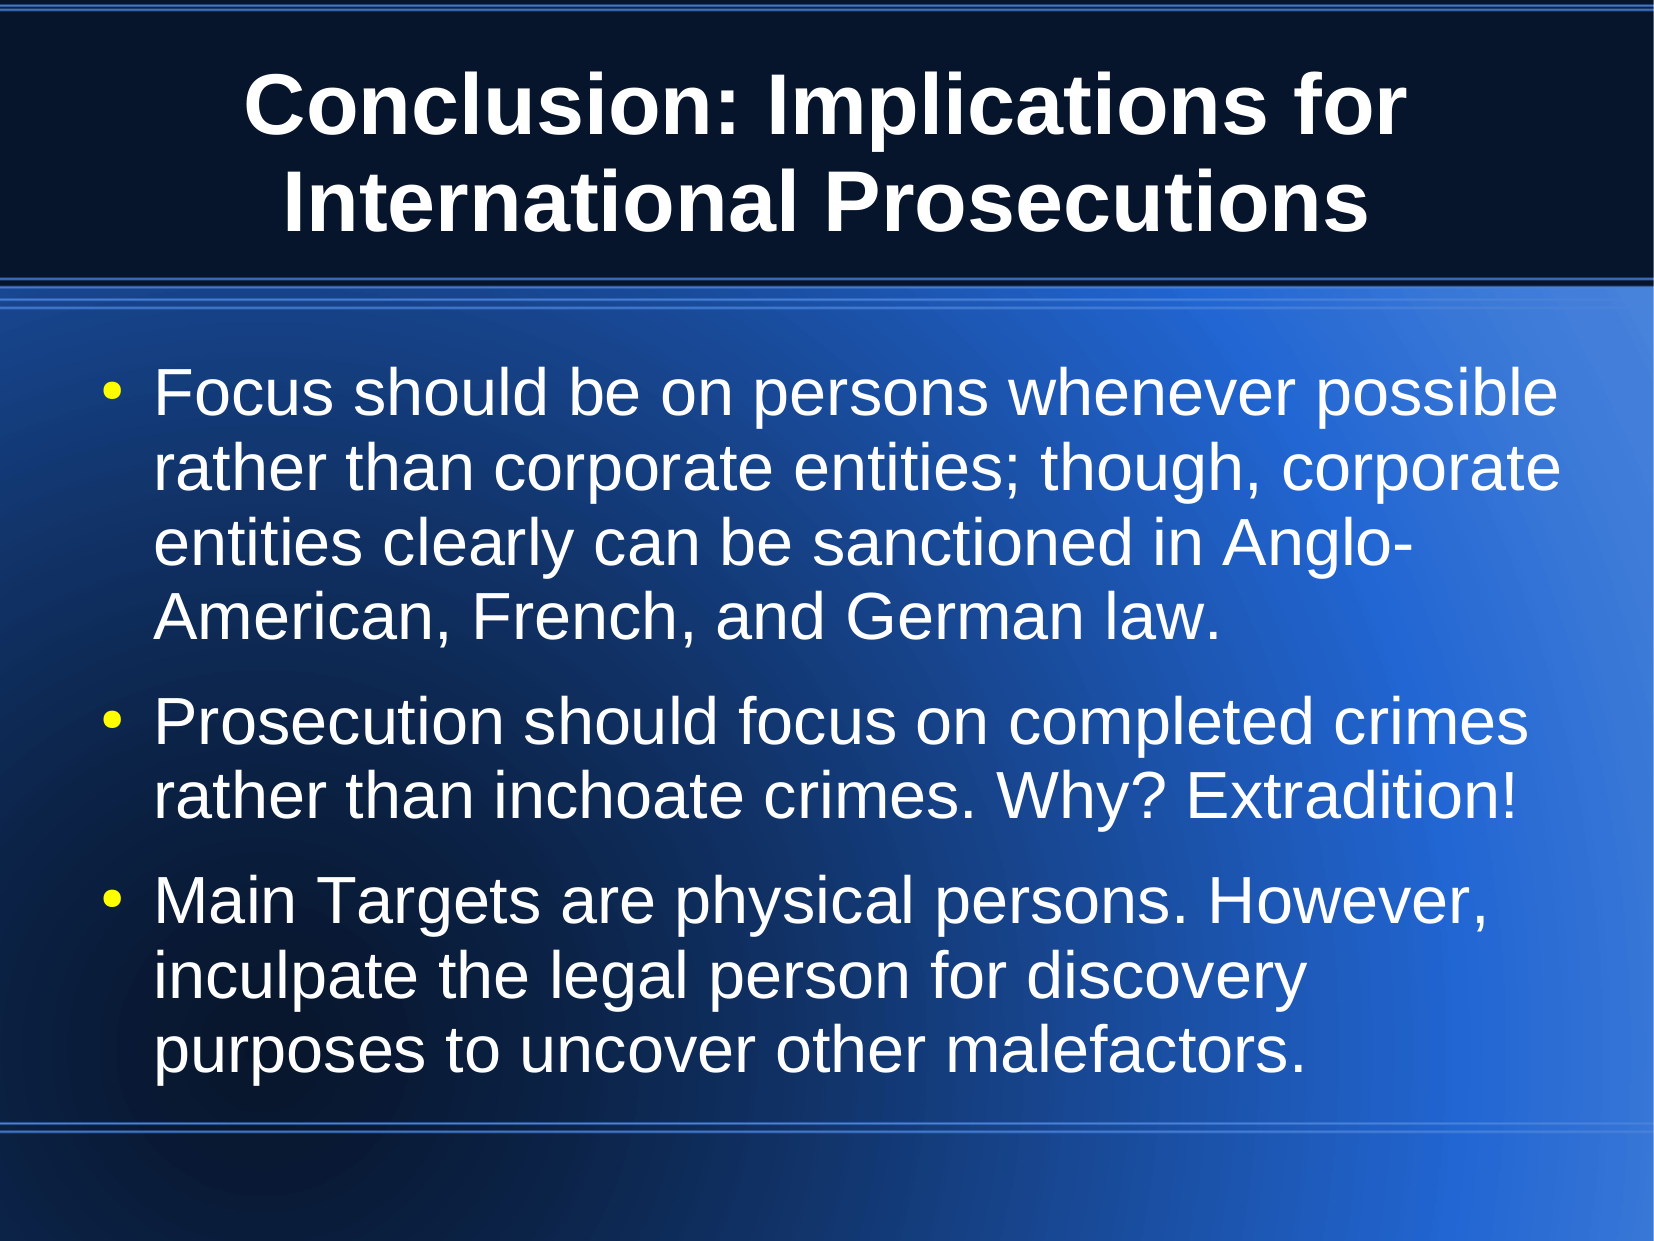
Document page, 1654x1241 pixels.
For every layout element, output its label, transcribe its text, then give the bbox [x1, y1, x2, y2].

picture [0, 0, 1654, 1241]
list Focus should be on persons whenever possible rather than corporate entities; though, corporate entities clearly can be sanctioned in Anglo-American, French, and German law. Prosecution should focus on completed crimes rather than inchoate crimes. Why? Extradition! Main Targets are physical persons. However, inculpate the legal person for discovery purposes to uncover other malefactors. [82, 355, 1571, 1088]
title Conclusion: Implications for International Prosecutions [82, 49, 1571, 257]
